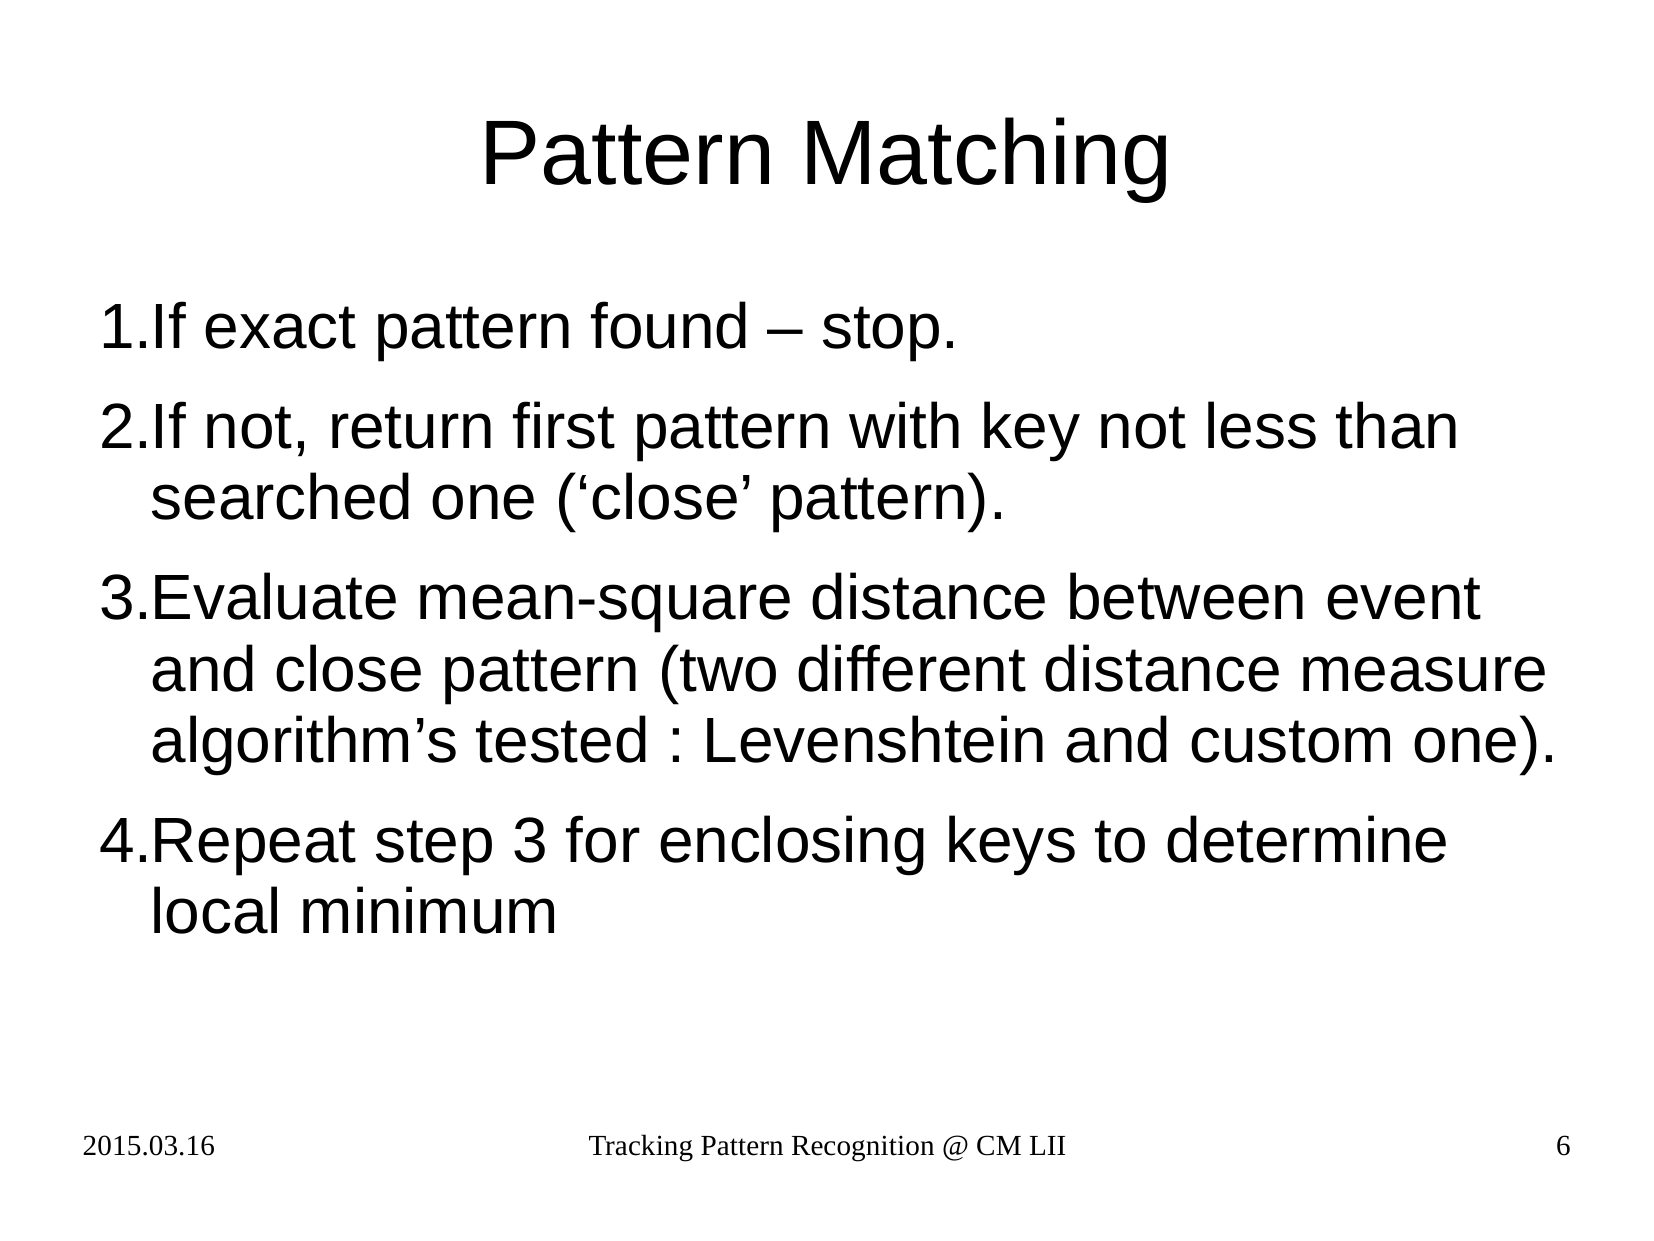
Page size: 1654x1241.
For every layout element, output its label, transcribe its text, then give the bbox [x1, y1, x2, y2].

list If exact pattern found – stop. If not, return first pattern with key not less than searched one (‘close’ pattern). Evaluate mean-square distance between event and close pattern (two different distance measure algorithm’s tested : Levenshtein and custom one). Repeat step 3 for enclosing keys to determine local minimum [82, 290, 1571, 1010]
title Pattern Matching [82, 49, 1571, 257]
